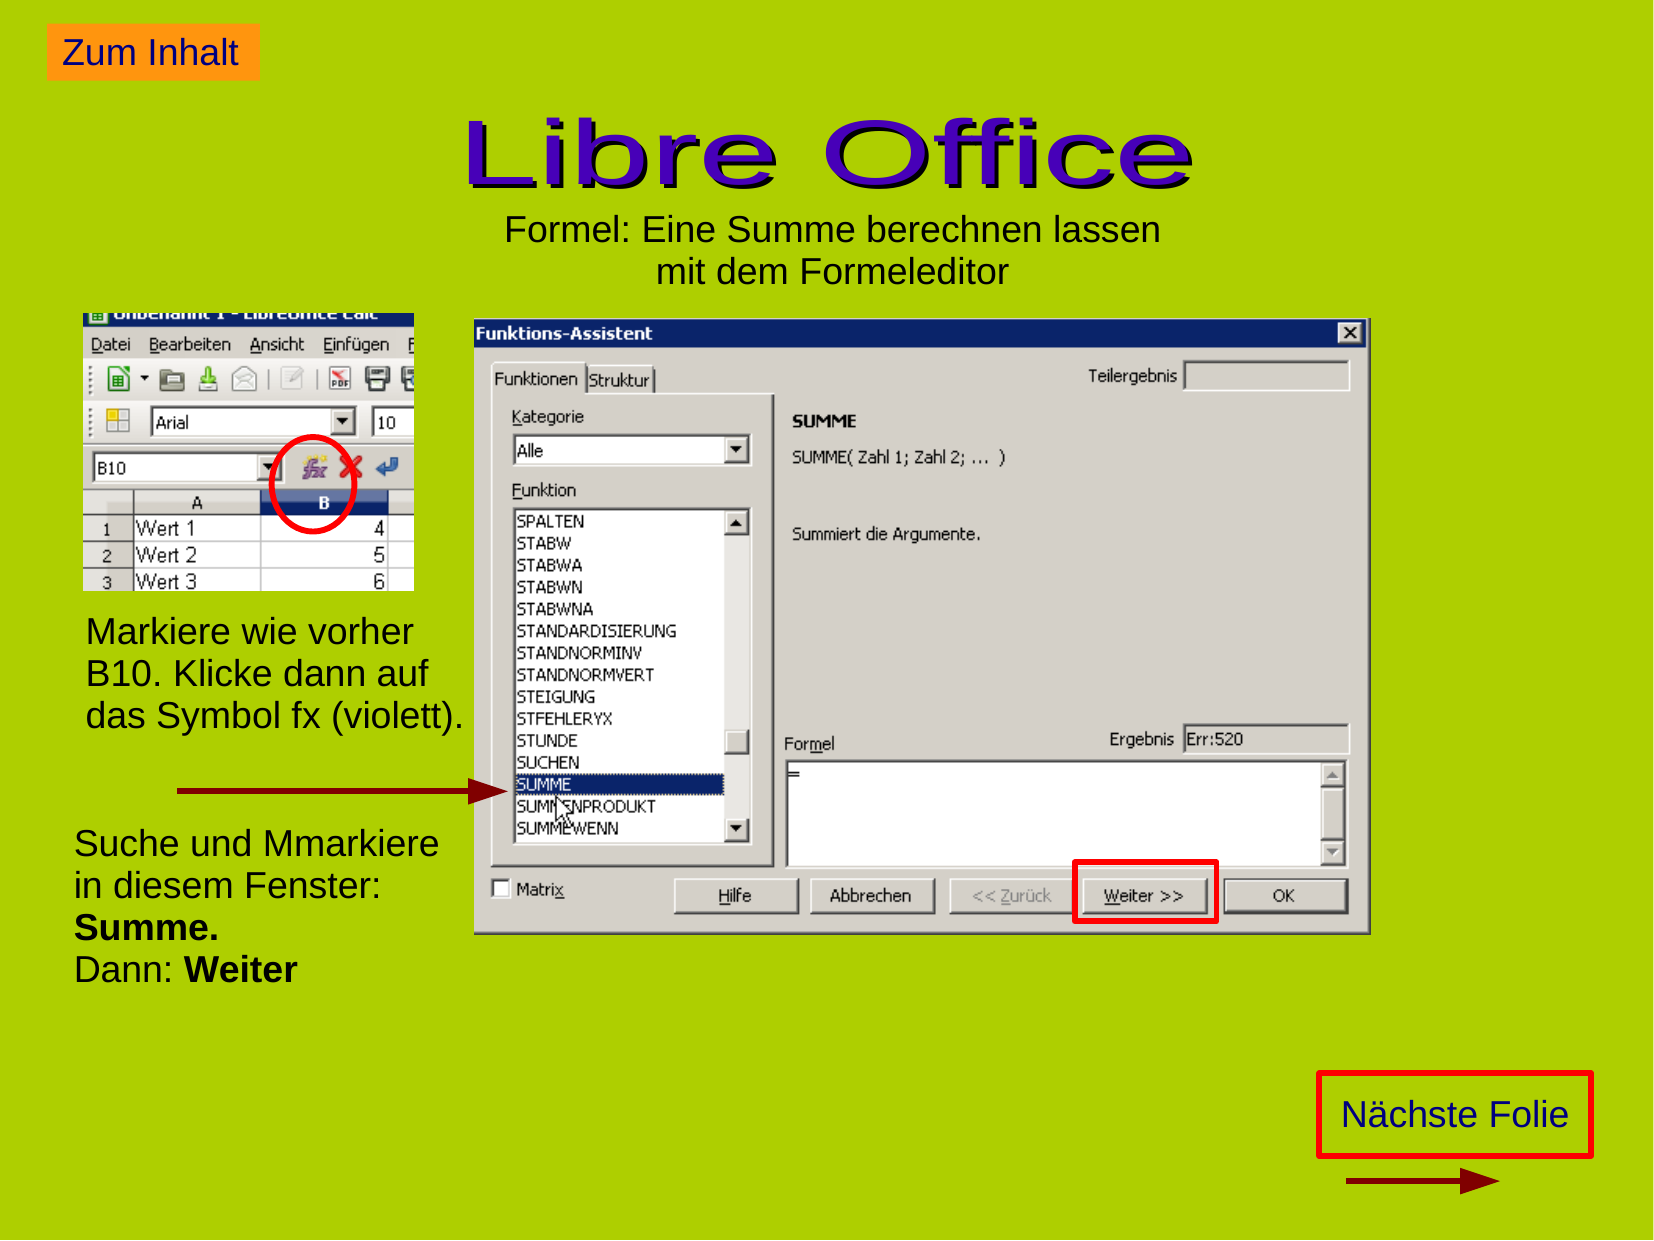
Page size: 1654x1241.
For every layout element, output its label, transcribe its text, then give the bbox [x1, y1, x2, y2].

text_box Zum Inhalt [47, 23, 260, 81]
picture [474, 318, 1371, 935]
text_box Nächste Folie [1319, 1073, 1592, 1156]
title Libre Office [82, 49, 1571, 257]
text_box Markiere wie vorher B10. Klicke dann auf das Symbol fx (violett). [70, 603, 474, 745]
picture [83, 313, 414, 591]
text_box Formel: Eine Summe berechnen lassen mit dem Formeleditor [460, 201, 1205, 301]
text_box Suche und Mmarkiere in diesem Fenster: Summe. Dann: Weiter [59, 814, 473, 1001]
